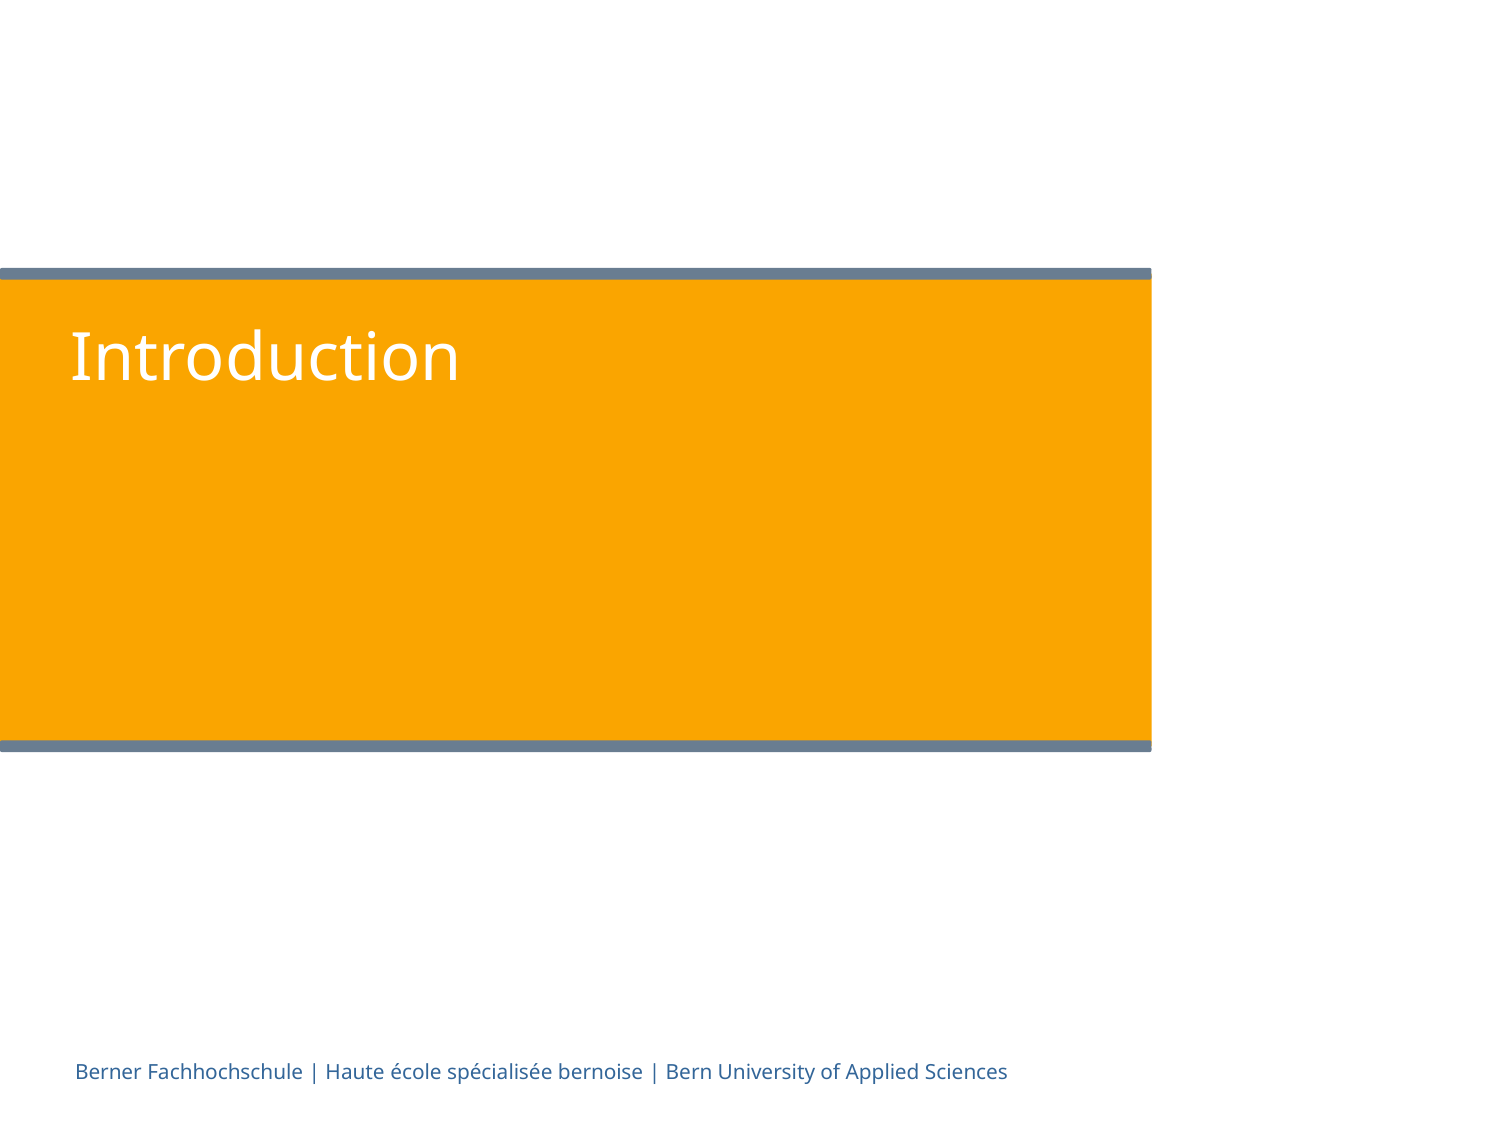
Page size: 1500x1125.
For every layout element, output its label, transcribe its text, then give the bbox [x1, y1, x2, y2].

title Introduction [70, 296, 1152, 414]
